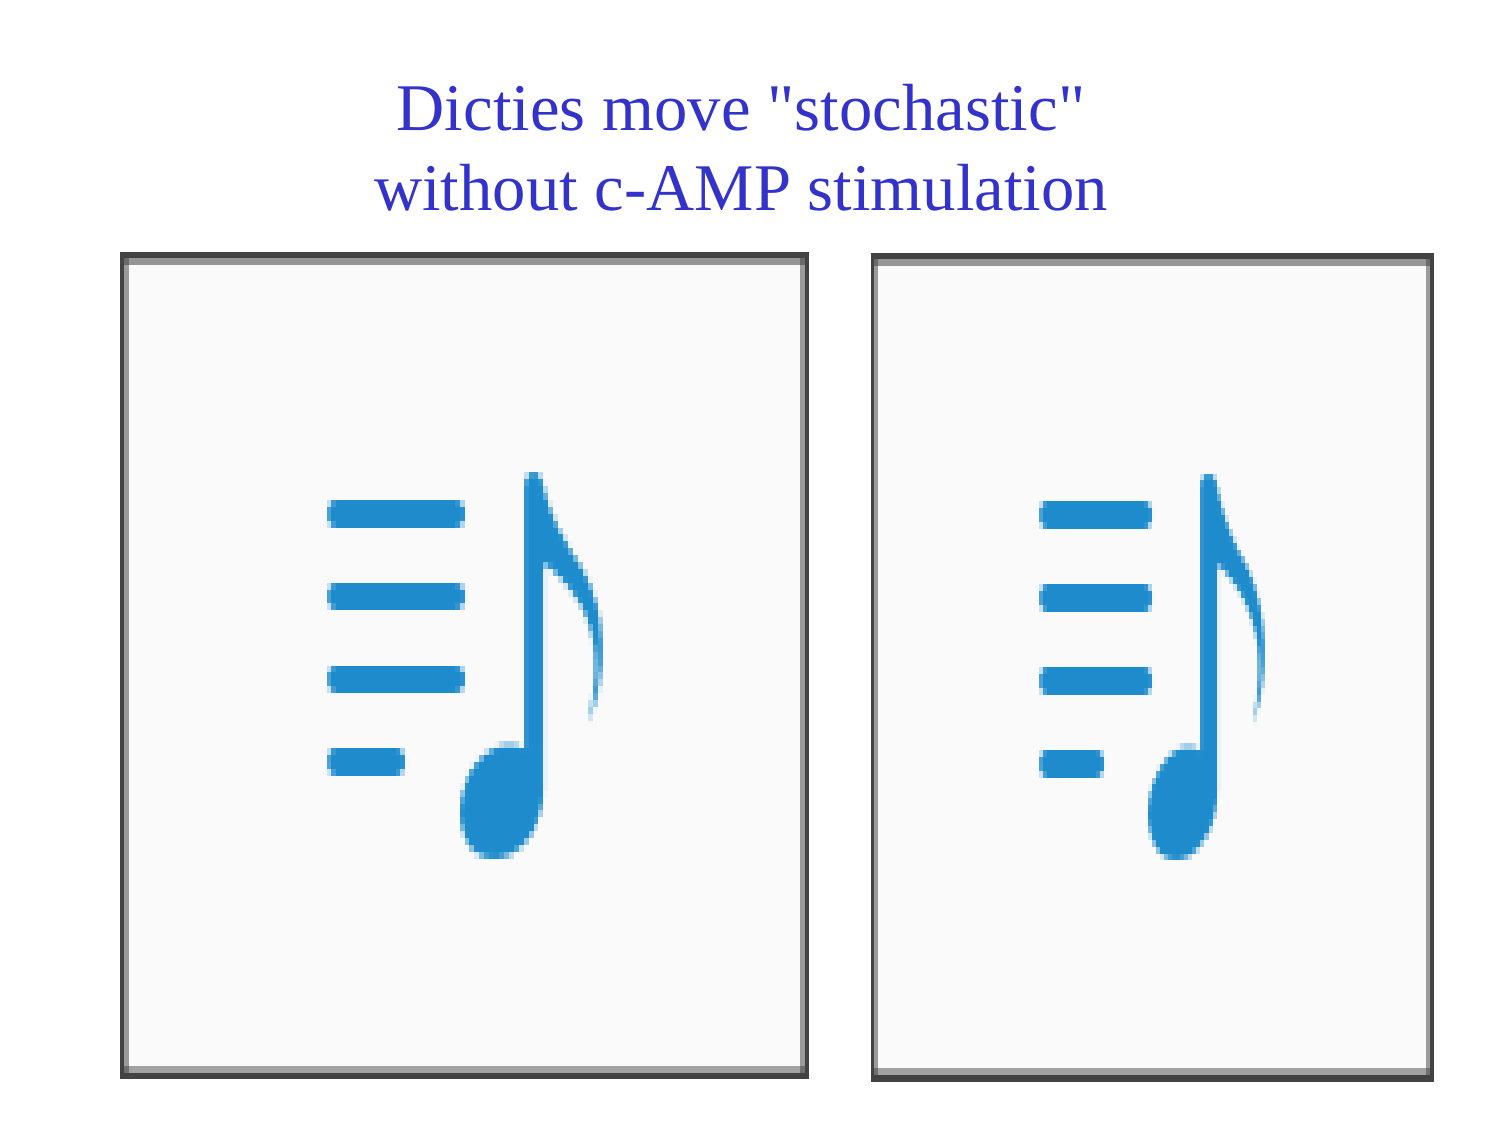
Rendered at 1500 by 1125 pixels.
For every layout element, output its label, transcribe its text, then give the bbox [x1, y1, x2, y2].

title Dicties move "stochastic" without c-AMP stimulation [112, 49, 1388, 238]
text_box [870, 252, 1435, 1083]
text_box [119, 251, 811, 1081]
